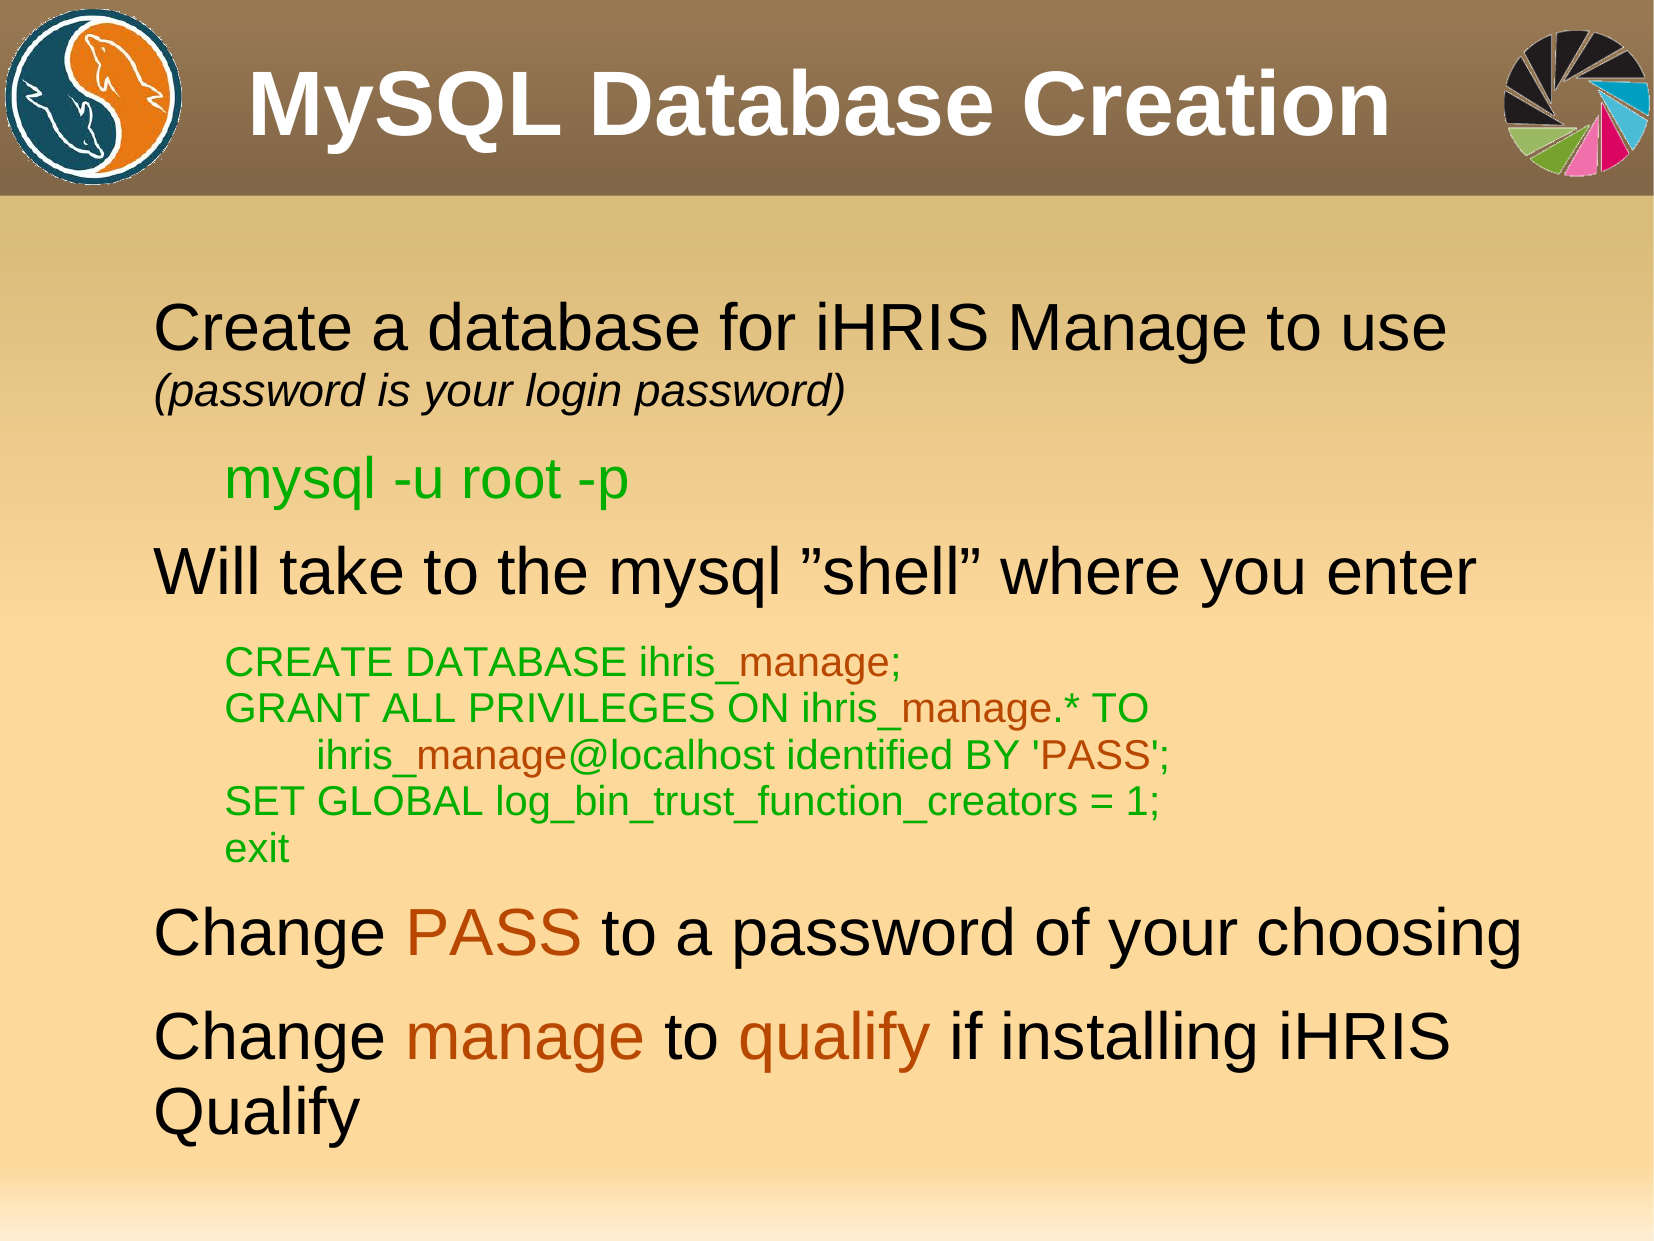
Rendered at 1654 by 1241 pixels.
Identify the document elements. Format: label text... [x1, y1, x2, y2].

title MySQL Database Creation [76, 7, 1565, 200]
list Create a database for iHRIS Manage to use (password is your login password) mysql -u root -p Will take to the mysql ”shell” where you enter CREATE DATABASE ihris_manage; GRANT ALL PRIVILEGES ON ihris_manage.* TO ihris_manage@localhost identified BY 'PASS'; SET GLOBAL log_bin_trust_function_creators = 1; exit Change PASS to a password of your choosing Change manage to qualify if installing iHRIS Qualify [82, 290, 1571, 1149]
picture [0, 0, 1654, 1241]
